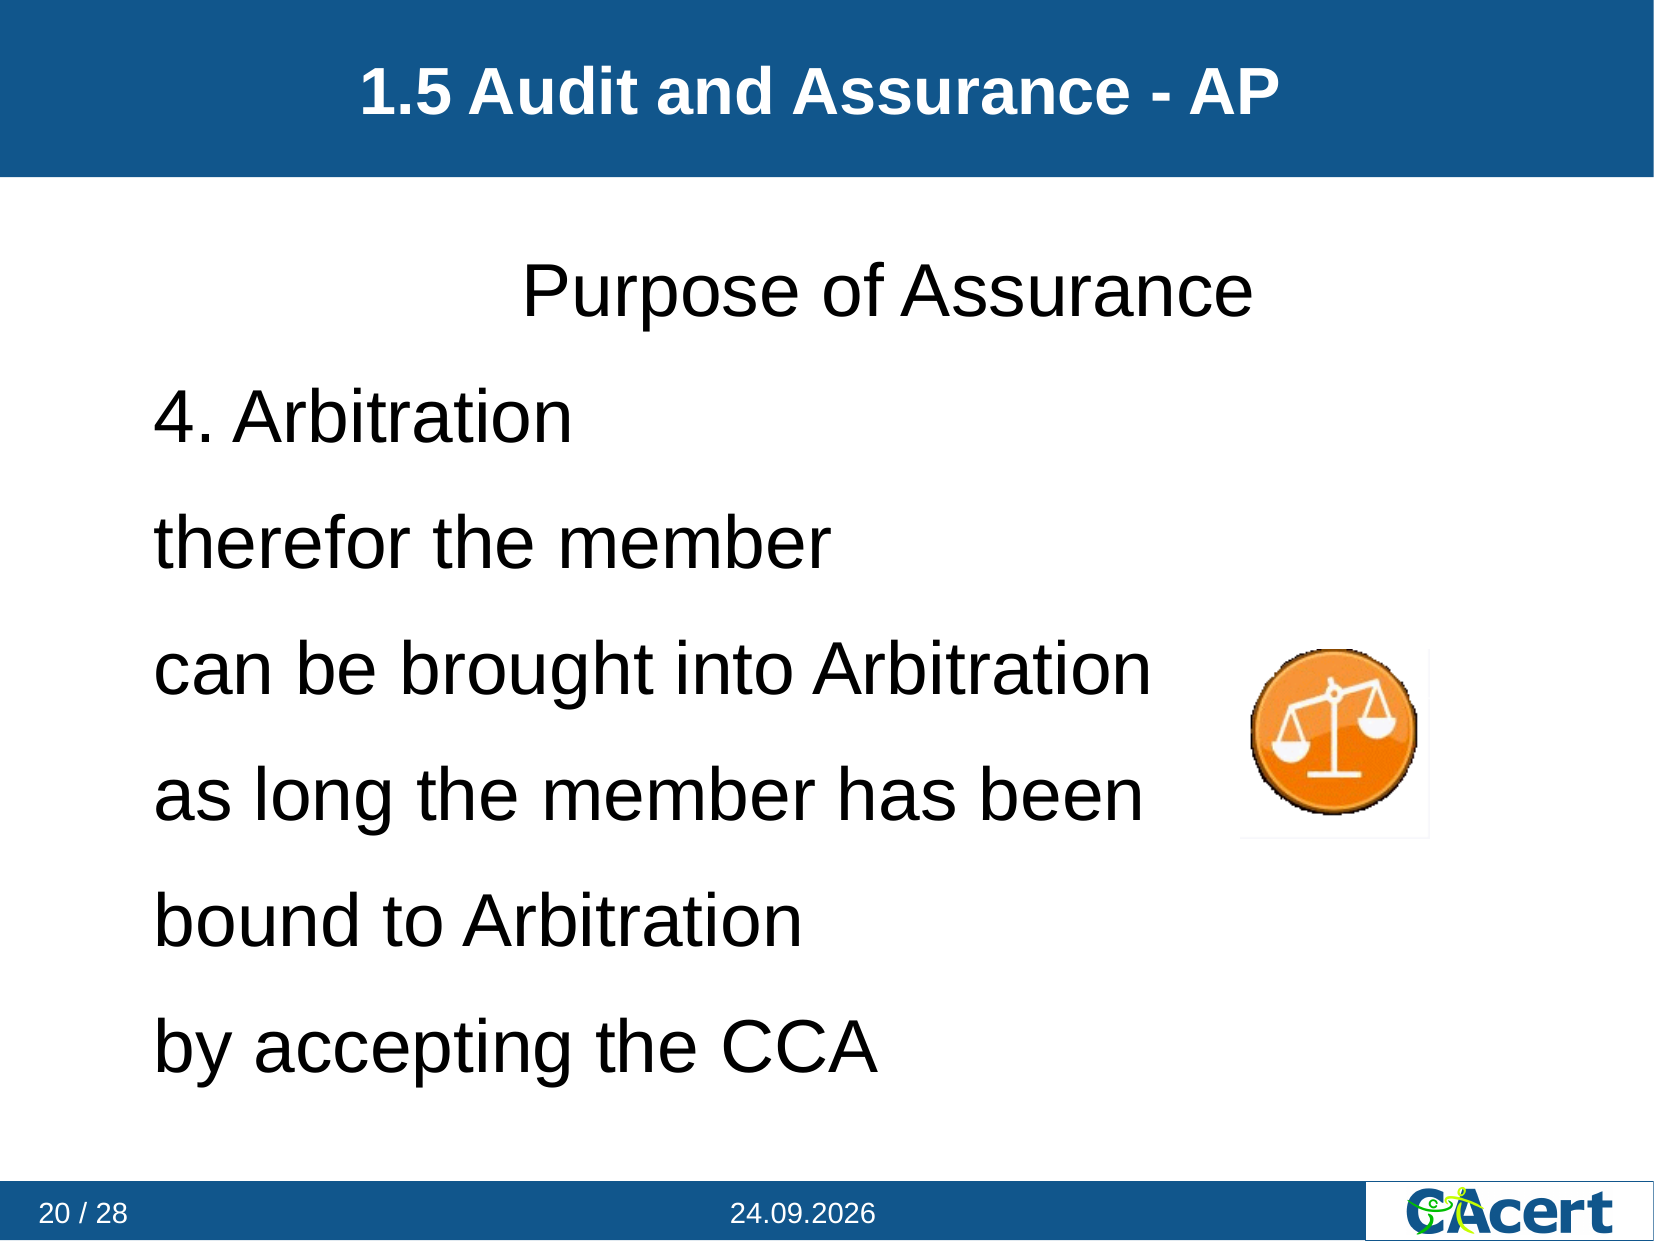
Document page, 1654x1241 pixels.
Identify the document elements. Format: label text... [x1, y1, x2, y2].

title 1.5 Audit and Assurance - AP [76, 17, 1565, 166]
list Purpose of Assurance 4. Arbitration therefor the member can be brought into Arbitration as long the member has been bound to Arbitration by accepting the CCA [82, 206, 1625, 1065]
picture [1240, 649, 1430, 839]
picture [1406, 1186, 1613, 1235]
